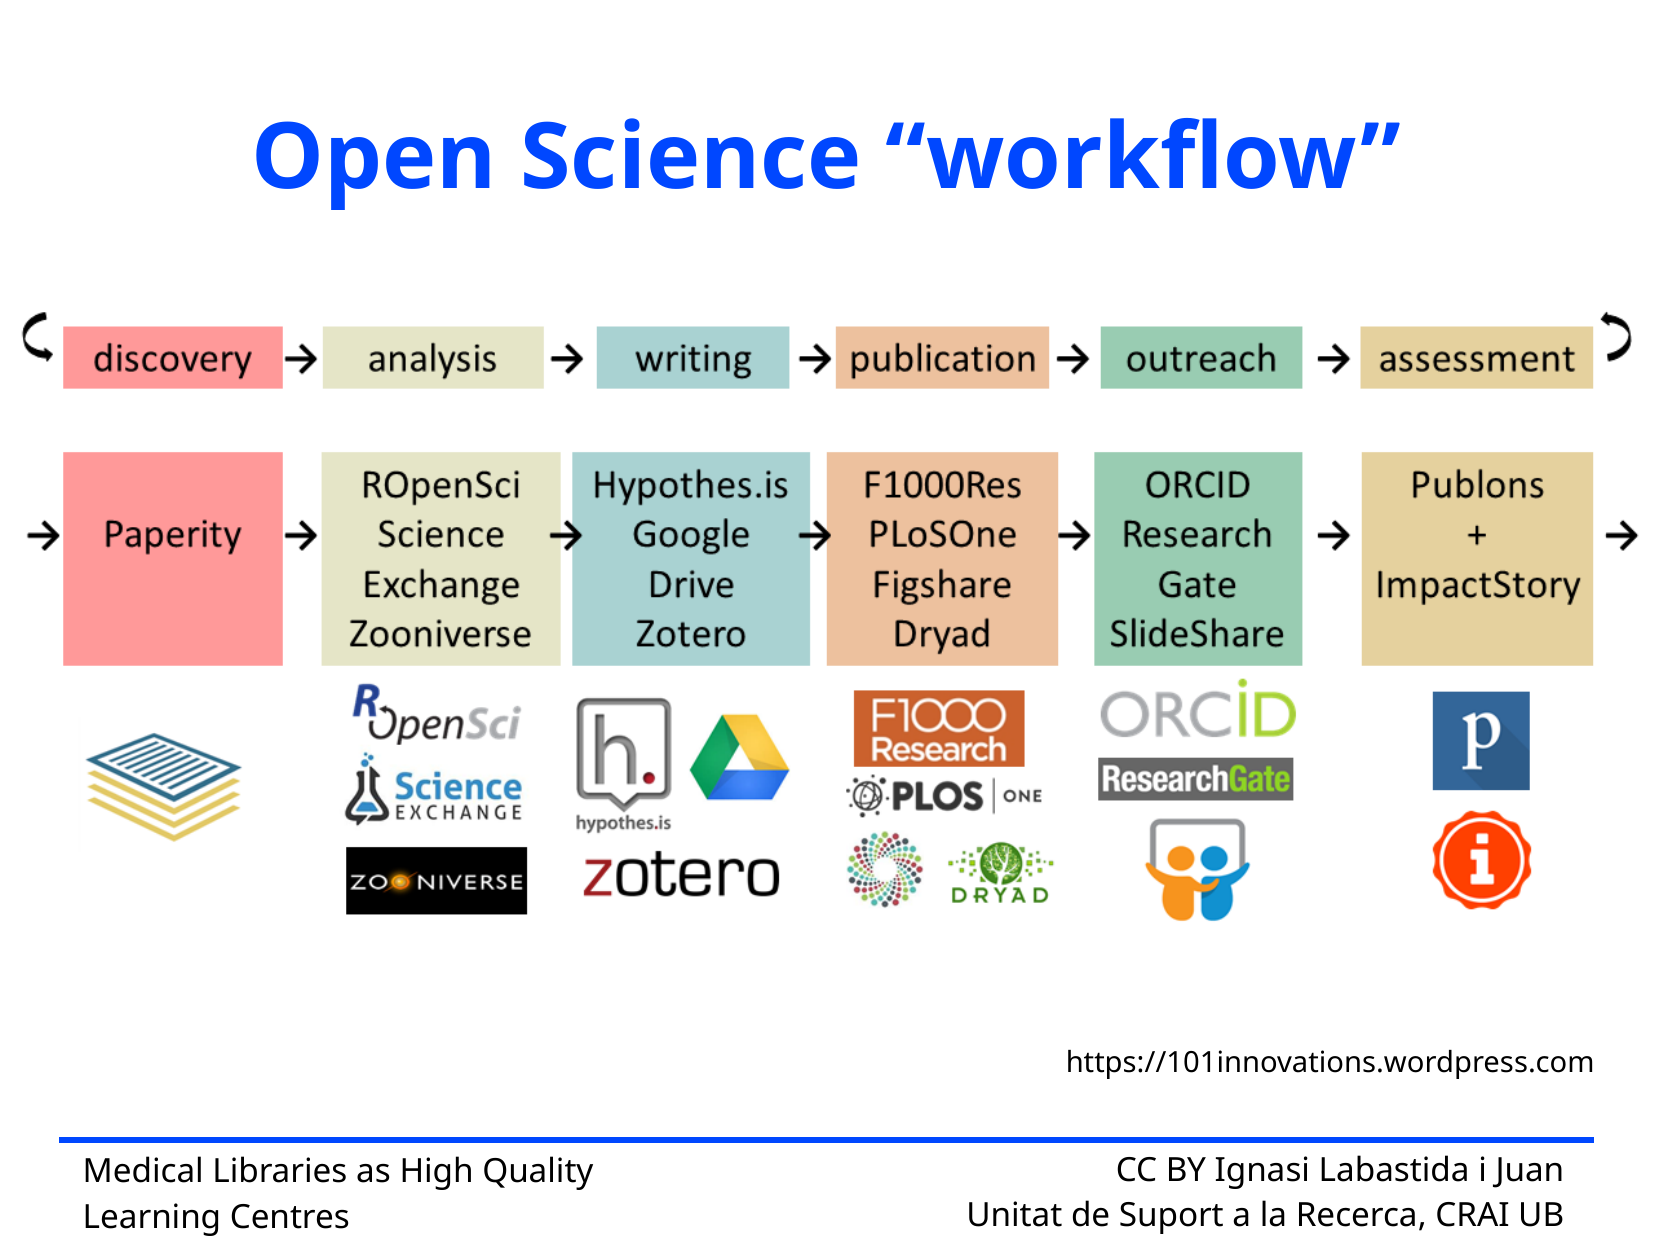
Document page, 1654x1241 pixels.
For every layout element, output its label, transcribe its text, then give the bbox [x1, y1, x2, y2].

text_box https://101innovations.wordpress.com [555, 1033, 1610, 1125]
title Open Science “workflow” [82, 49, 1571, 236]
picture [0, 236, 1654, 934]
